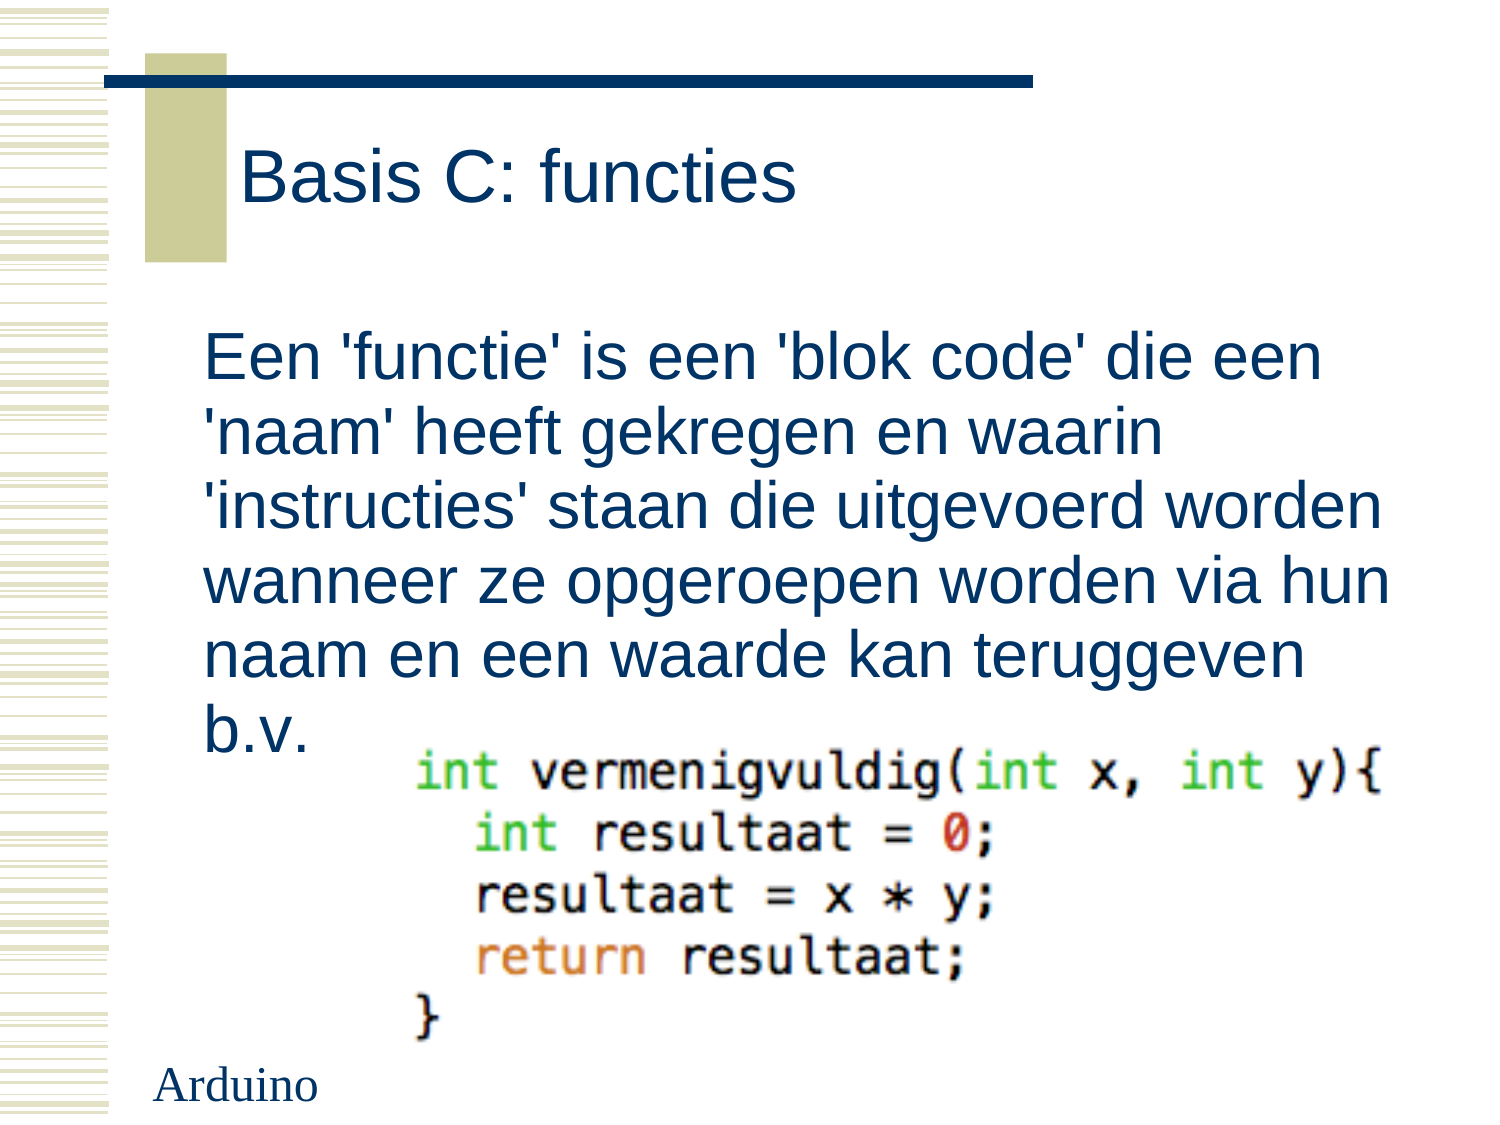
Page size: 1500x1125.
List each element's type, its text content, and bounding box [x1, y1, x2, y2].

title Basis C: functies [225, 99, 1435, 263]
list Een 'functie' is een 'blok code' die een 'naam' heeft gekregen en waarin 'instructies' staan die uitgevoerd worden wanneer ze opgeroepen worden via hun naam en een waarde kan teruggeven b.v. [132, 312, 1438, 965]
picture [401, 696, 1446, 1075]
